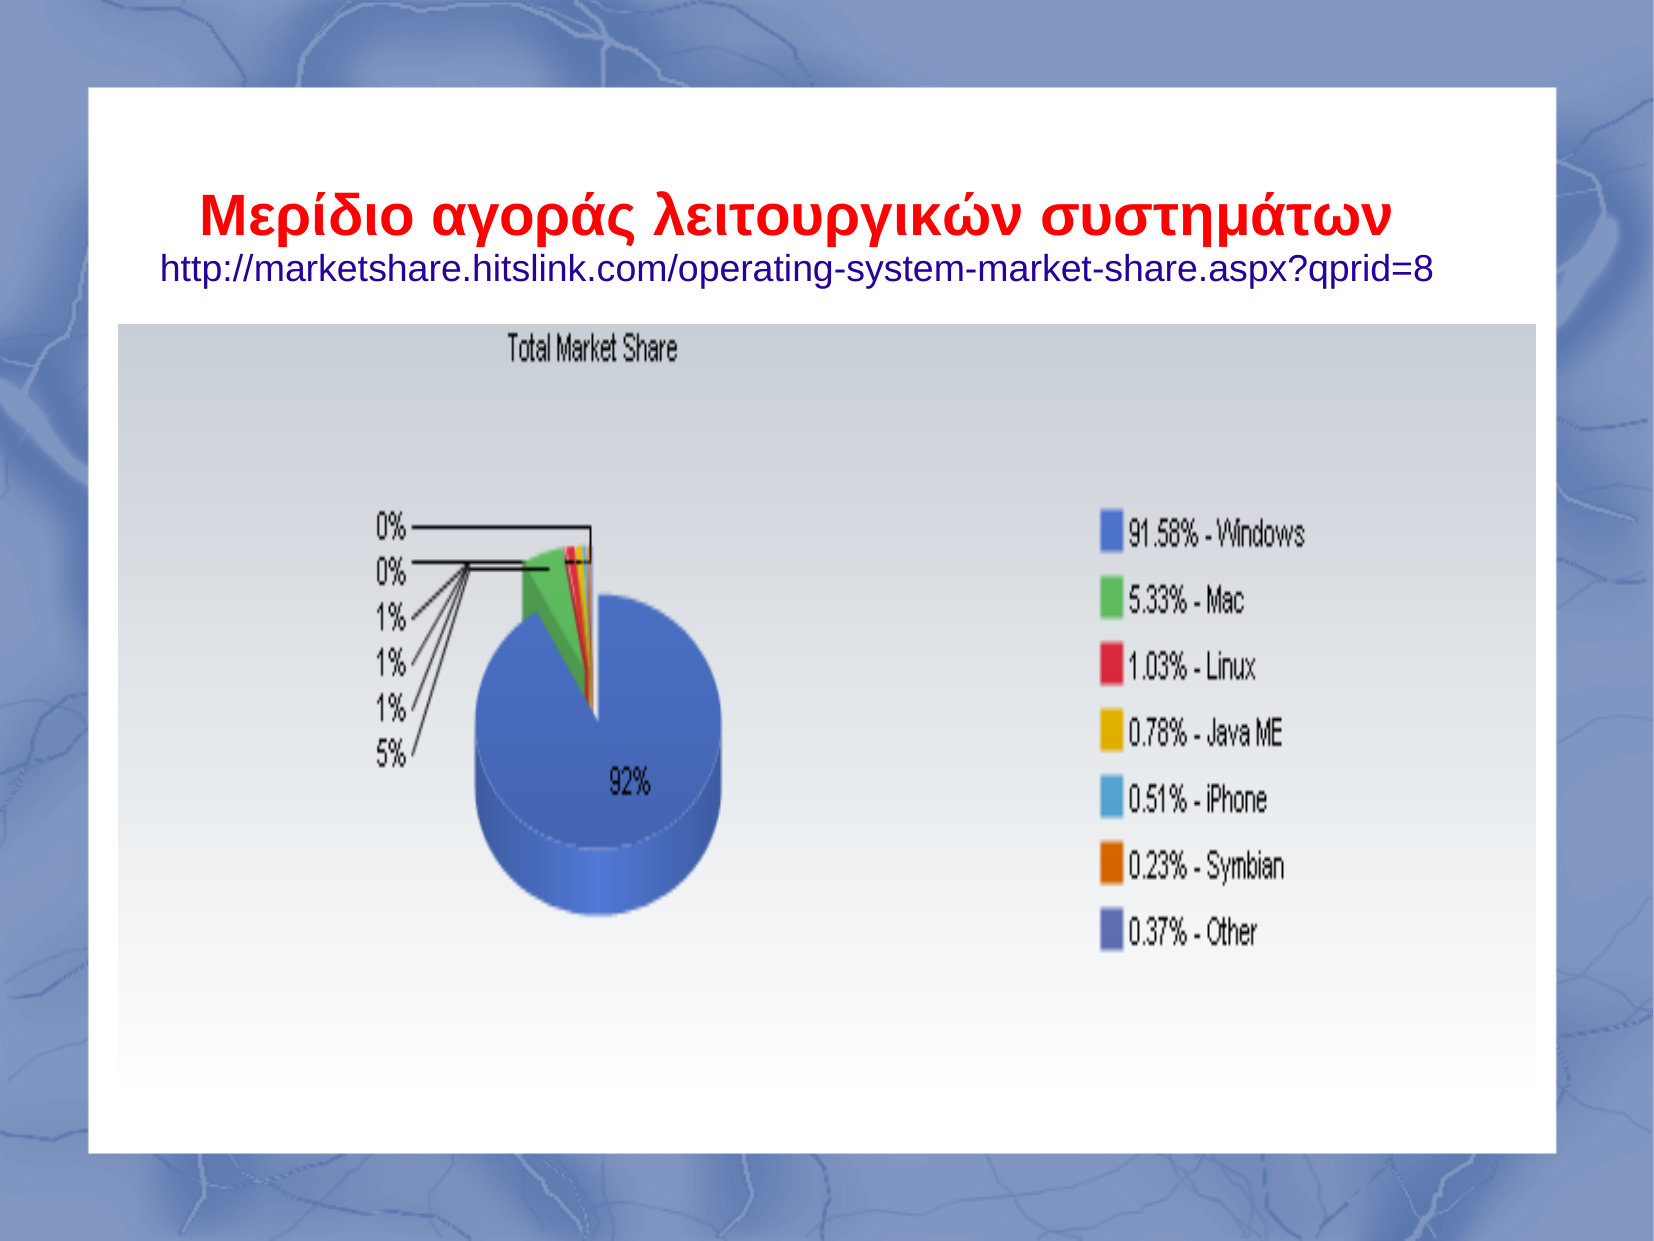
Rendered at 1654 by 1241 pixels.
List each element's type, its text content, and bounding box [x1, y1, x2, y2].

title Μερίδιο αγοράς λειτουργικών συστημάτων http://marketshare.hitslink.com/operating-system-market-share.aspx?qprid=8 [88, 147, 1506, 325]
picture [0, 0, 1654, 1241]
